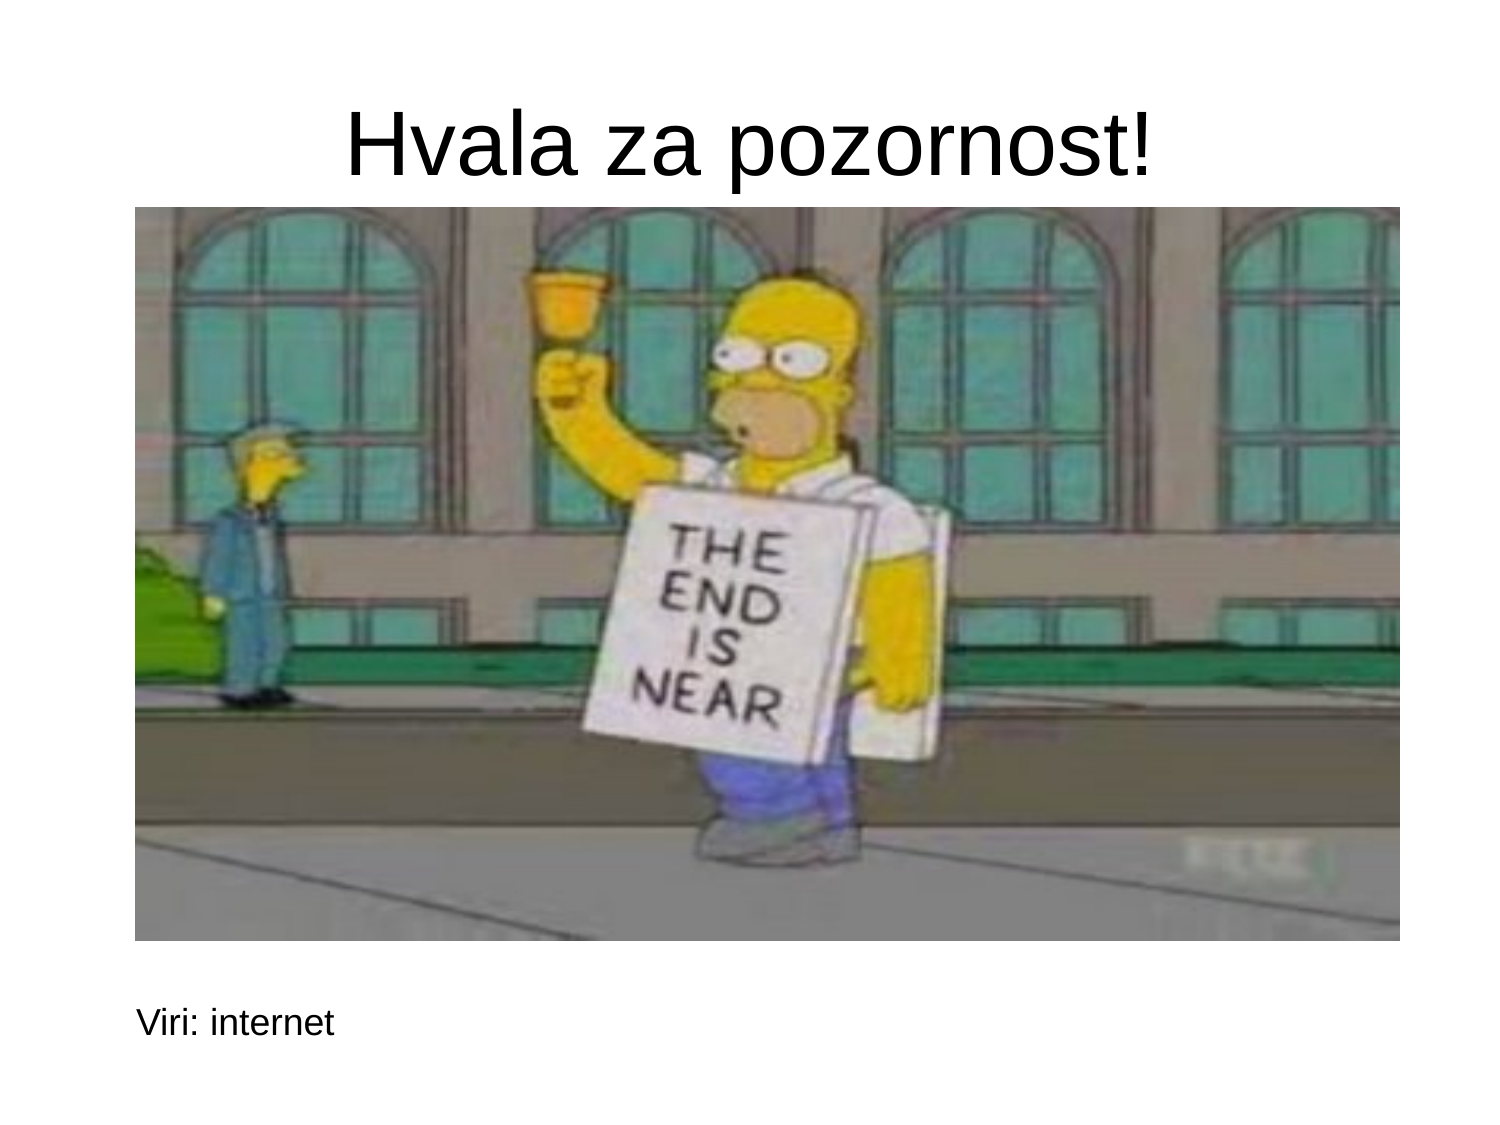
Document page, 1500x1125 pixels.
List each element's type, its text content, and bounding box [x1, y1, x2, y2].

title Hvala za pozornost! [75, 45, 1425, 233]
text_box Viri: internet [121, 990, 350, 1051]
picture [135, 207, 1400, 941]
